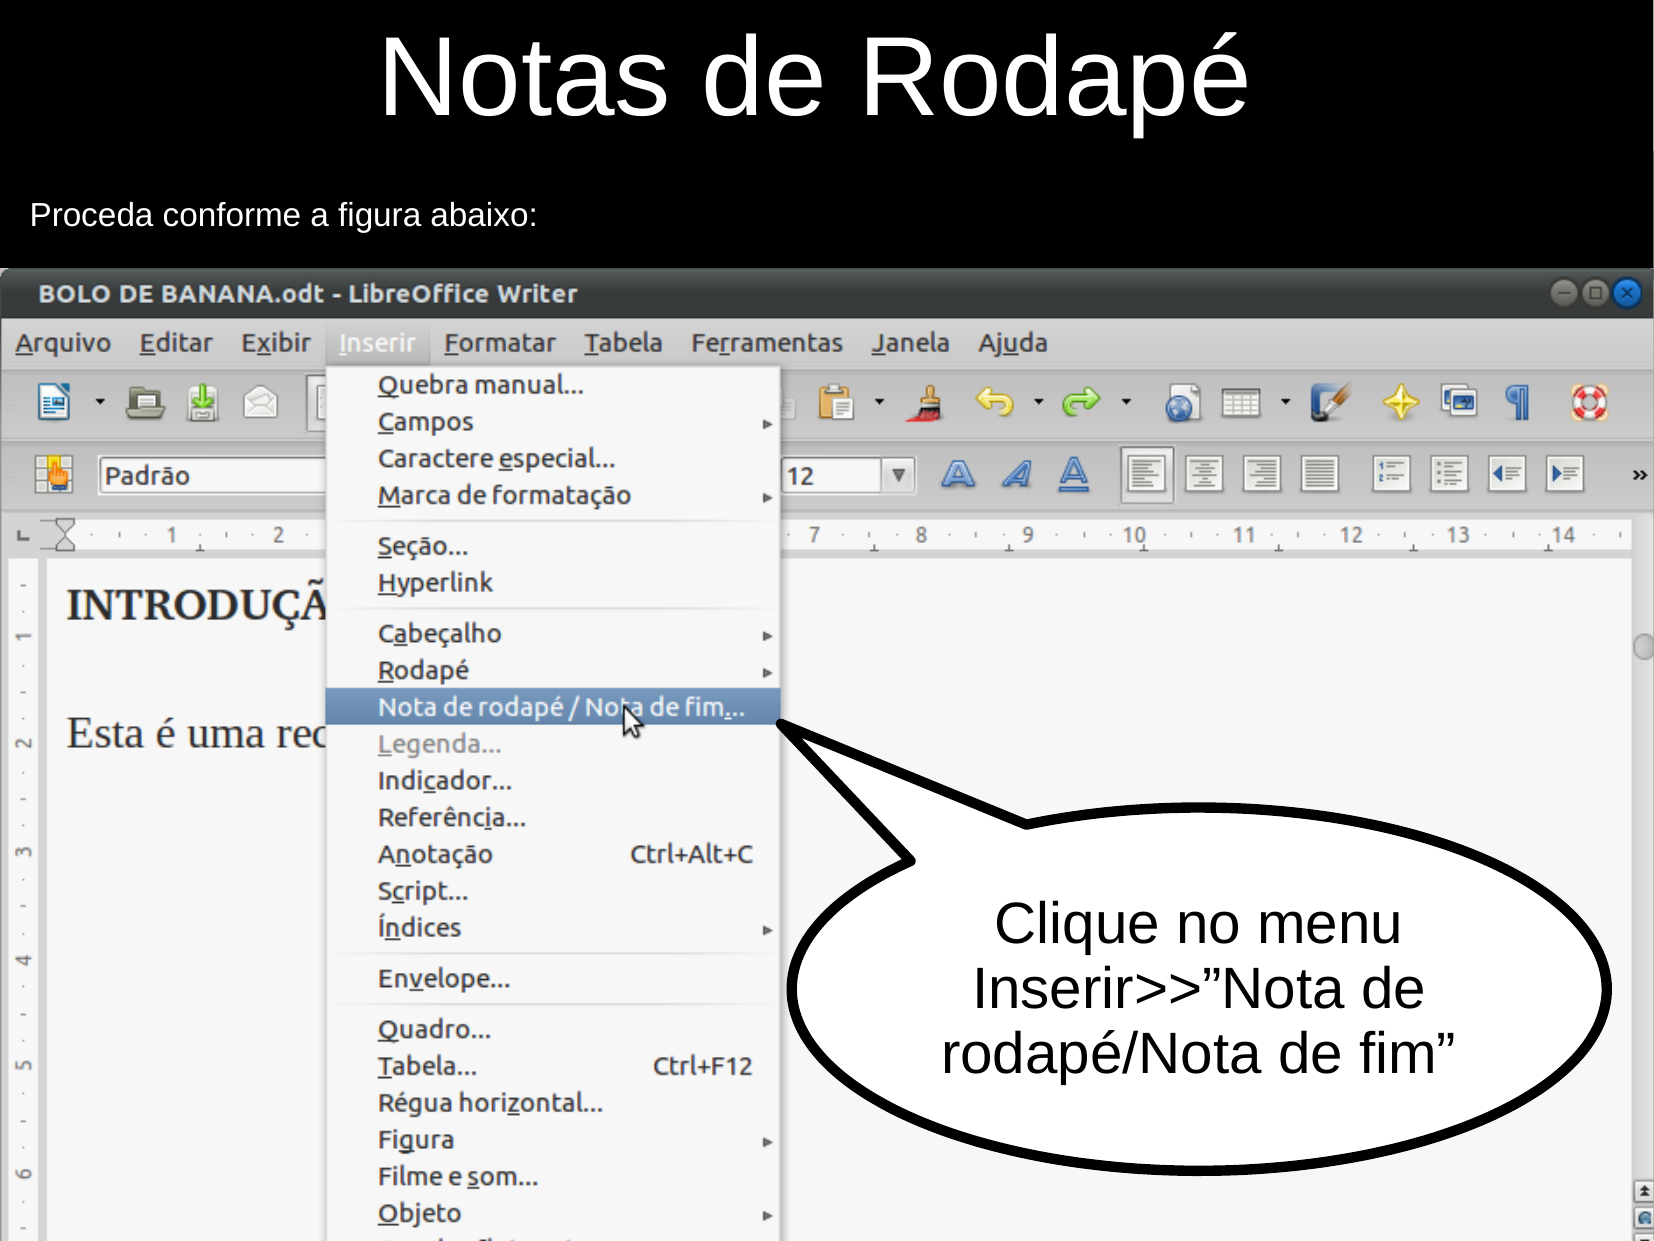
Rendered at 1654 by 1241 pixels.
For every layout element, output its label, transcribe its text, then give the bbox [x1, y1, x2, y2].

text_box Clique no menu Inserir>>”Nota de rodapé/Nota de fim” [780, 723, 1607, 1171]
picture [0, 268, 1654, 1241]
text_box Proceda conforme a figura abaixo: [0, 151, 1654, 268]
title Notas de Rodapé [70, 0, 1559, 151]
